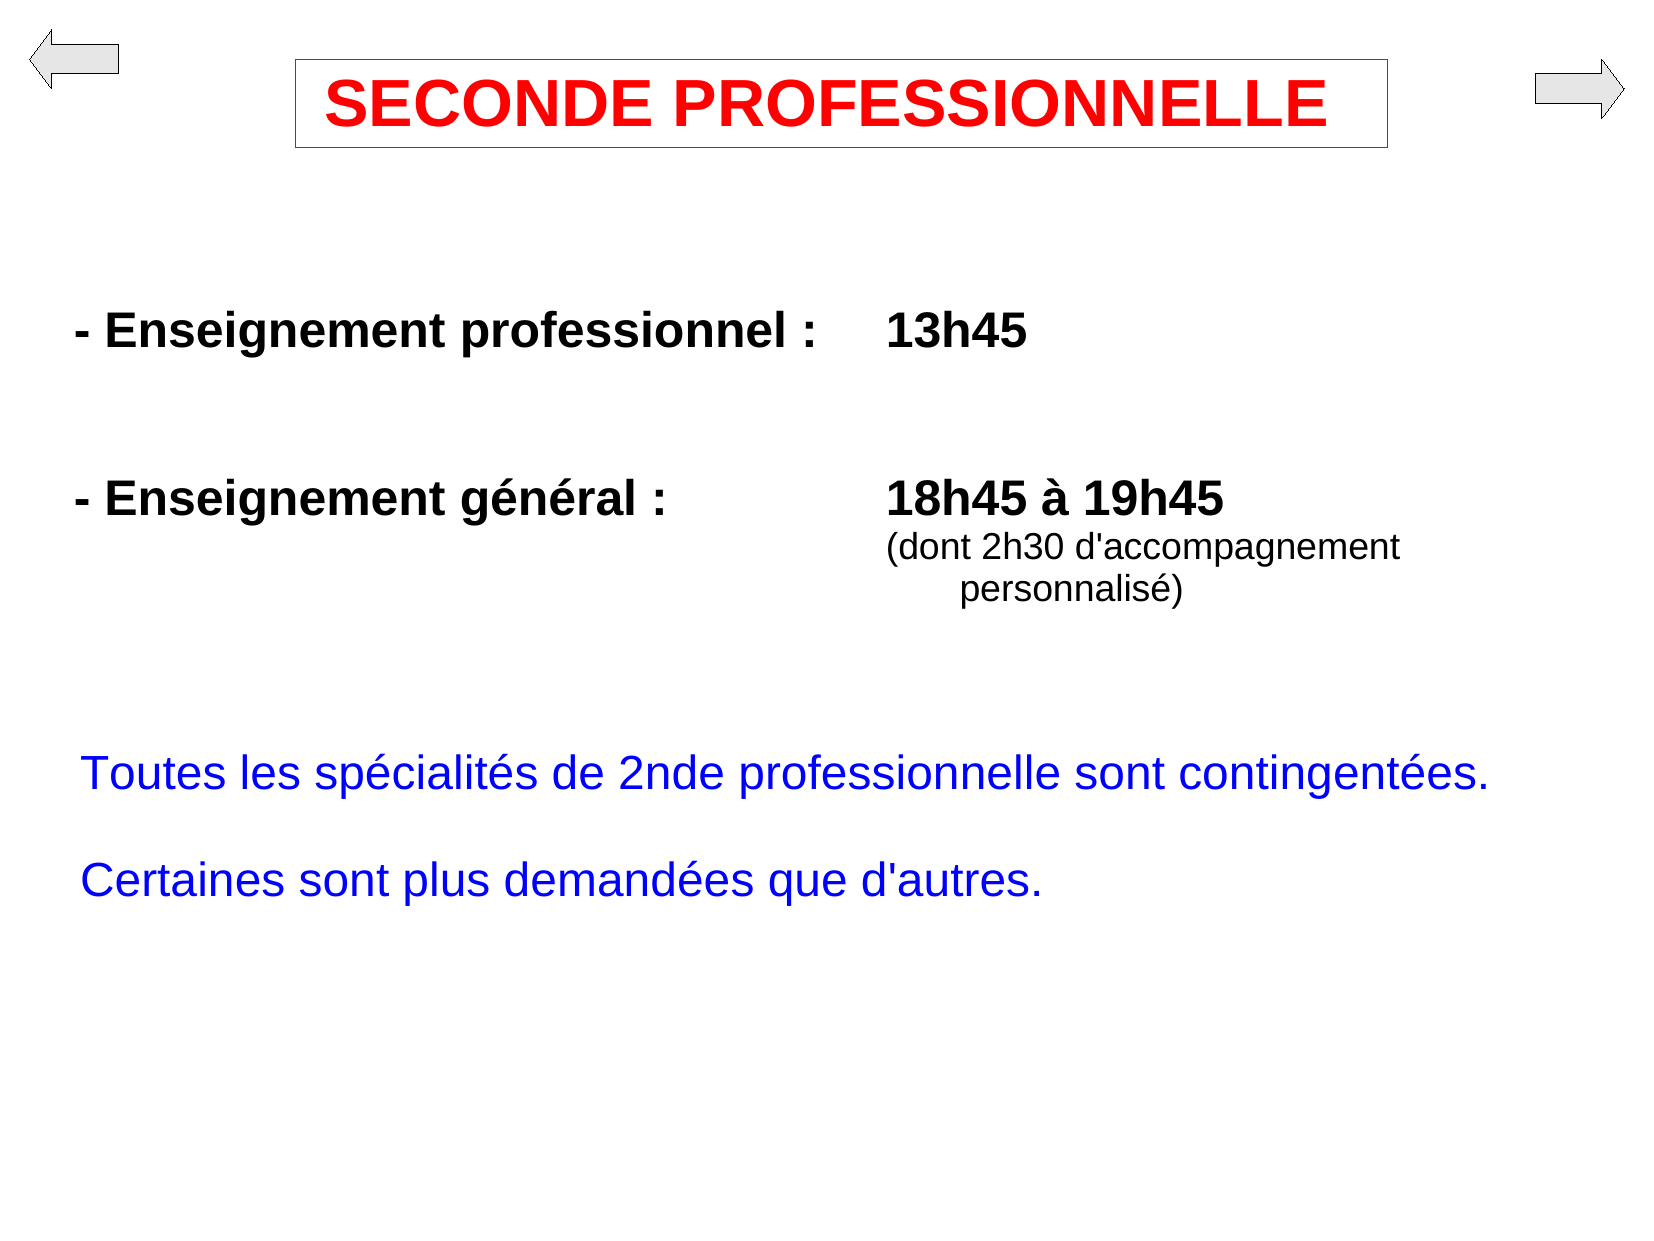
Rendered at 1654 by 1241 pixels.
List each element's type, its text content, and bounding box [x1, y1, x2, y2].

text_box Toutes les spécialités de 2nde professionnelle sont contingentées. Certaines sont plus demandées que d'autres. [65, 738, 1654, 913]
text_box SECONDE PROFESSIONNELLE [296, 60, 1387, 147]
text_box [1535, 59, 1625, 119]
text_box [29, 29, 119, 89]
text_box SECONDE PROFESSIONNELLE [0, 59, 1654, 149]
text_box - Enseignement professionnel : 13h45 - Enseignement général : 18h45 à 19h45 (dont 2h30 d'accompagnement personnalisé) [59, 295, 1625, 722]
